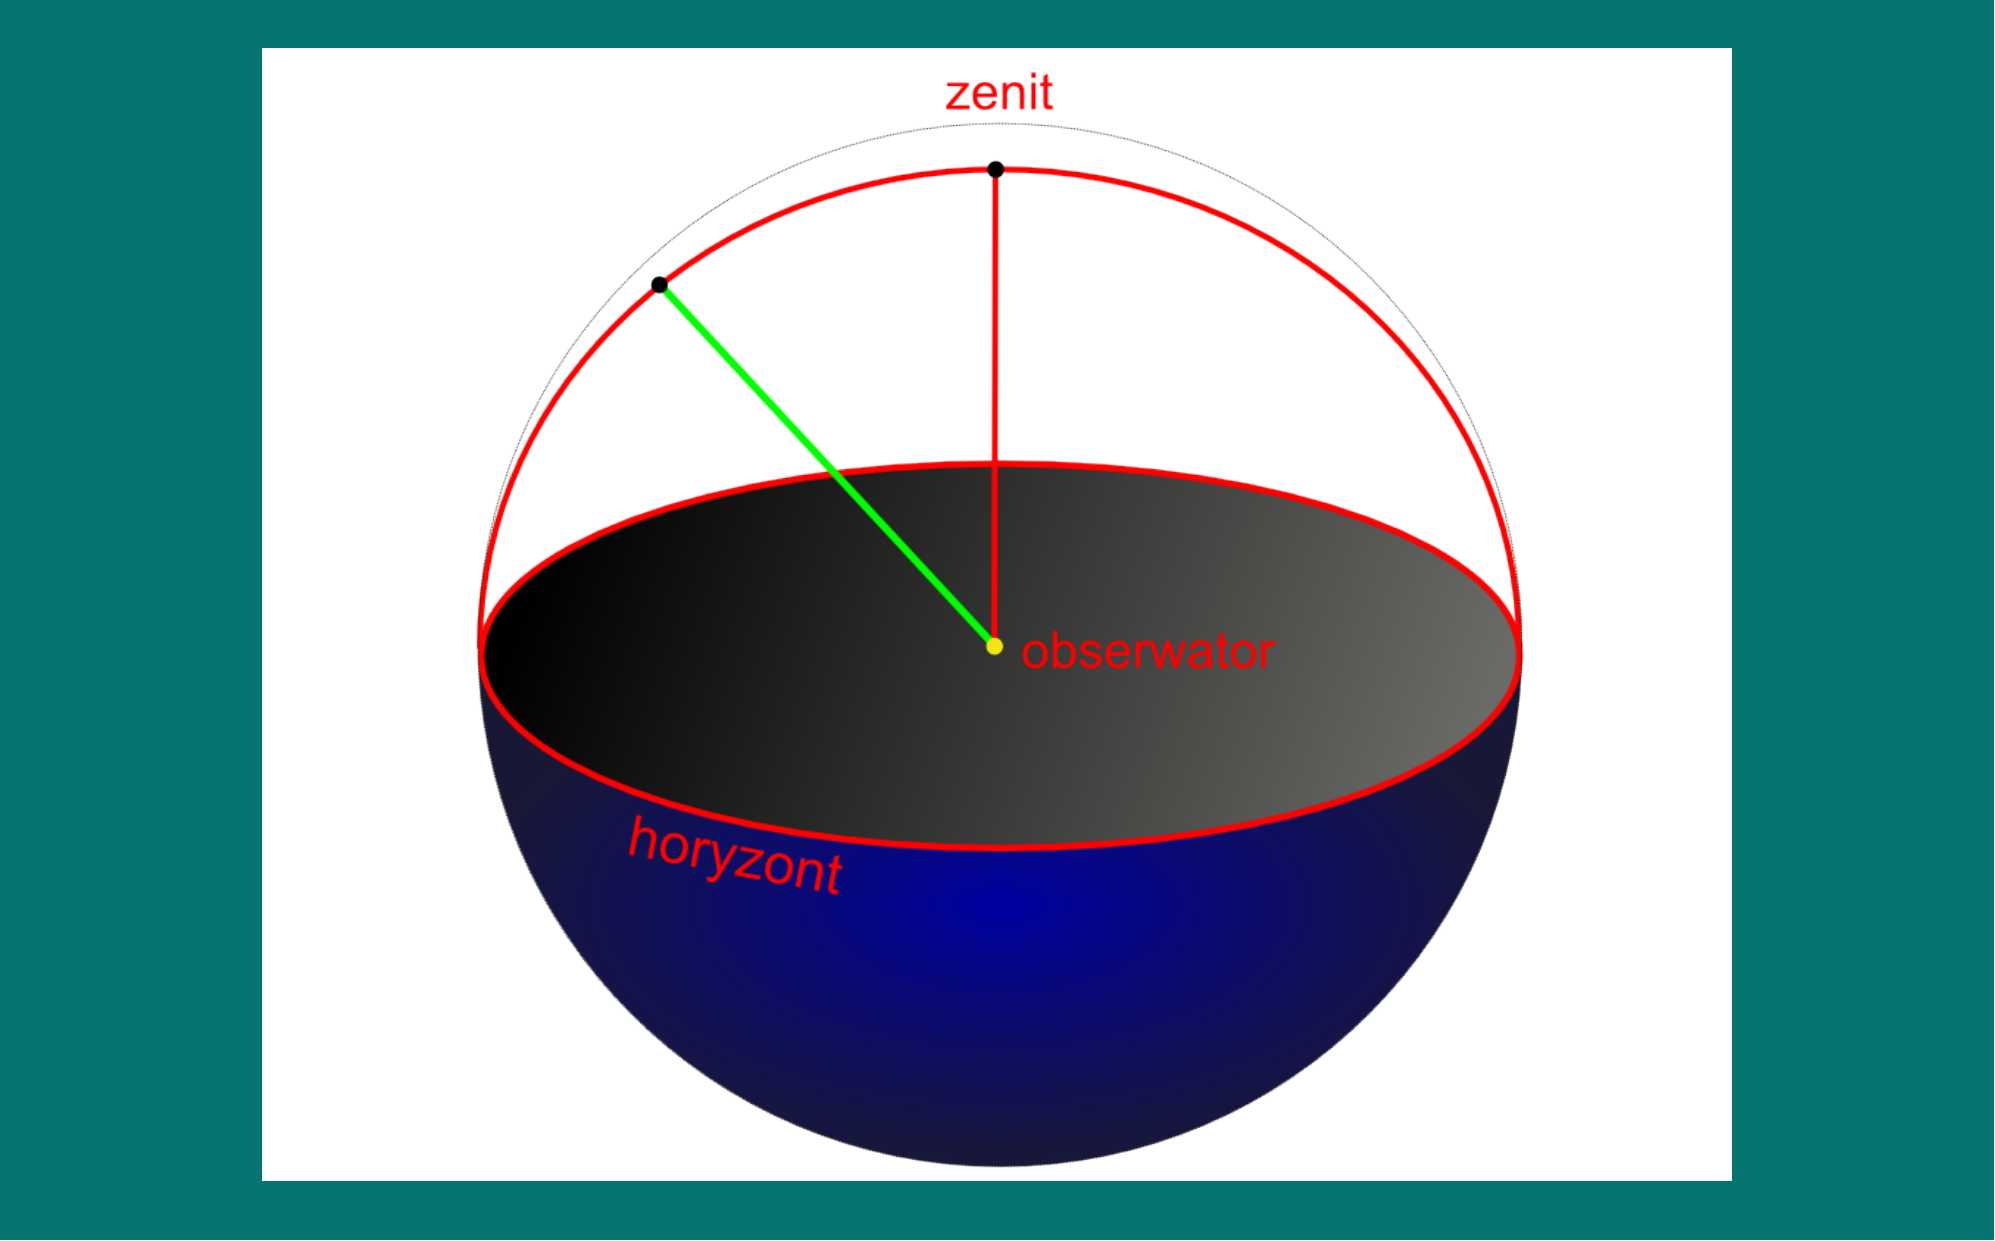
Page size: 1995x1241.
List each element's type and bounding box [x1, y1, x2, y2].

picture [262, 47, 1733, 1181]
